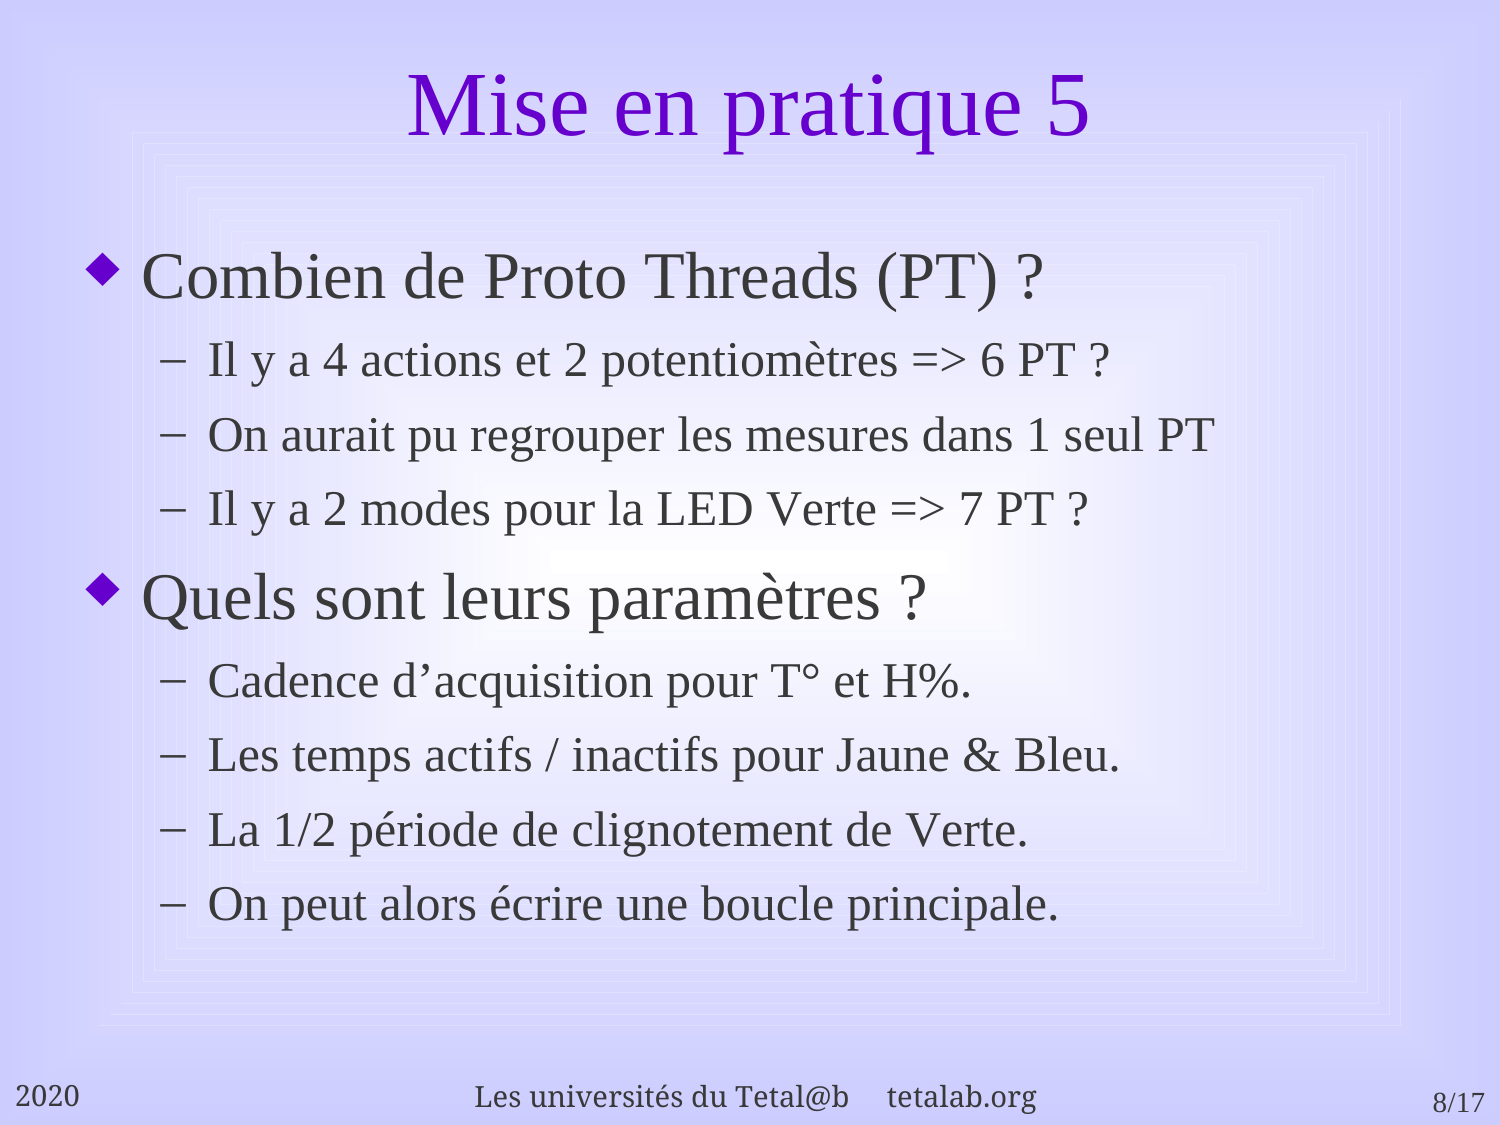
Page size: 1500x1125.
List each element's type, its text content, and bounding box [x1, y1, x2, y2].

list Combien de Proto Threads (PT) ? Il y a 4 actions et 2 potentiomètres => 6 PT ? On aurait pu regrouper les mesures dans 1 seul PT Il y a 2 modes pour la LED Verte => 7 PT ? Quels sont leurs paramètres ? Cadence d’acquisition pour T° et H%. Les temps actifs / inactifs pour Jaune & Bleu. La 1/2 période de clignotement de Verte. On peut alors écrire une boucle principale. [70, 224, 1453, 1016]
title Mise en pratique 5 [0, 0, 1500, 198]
